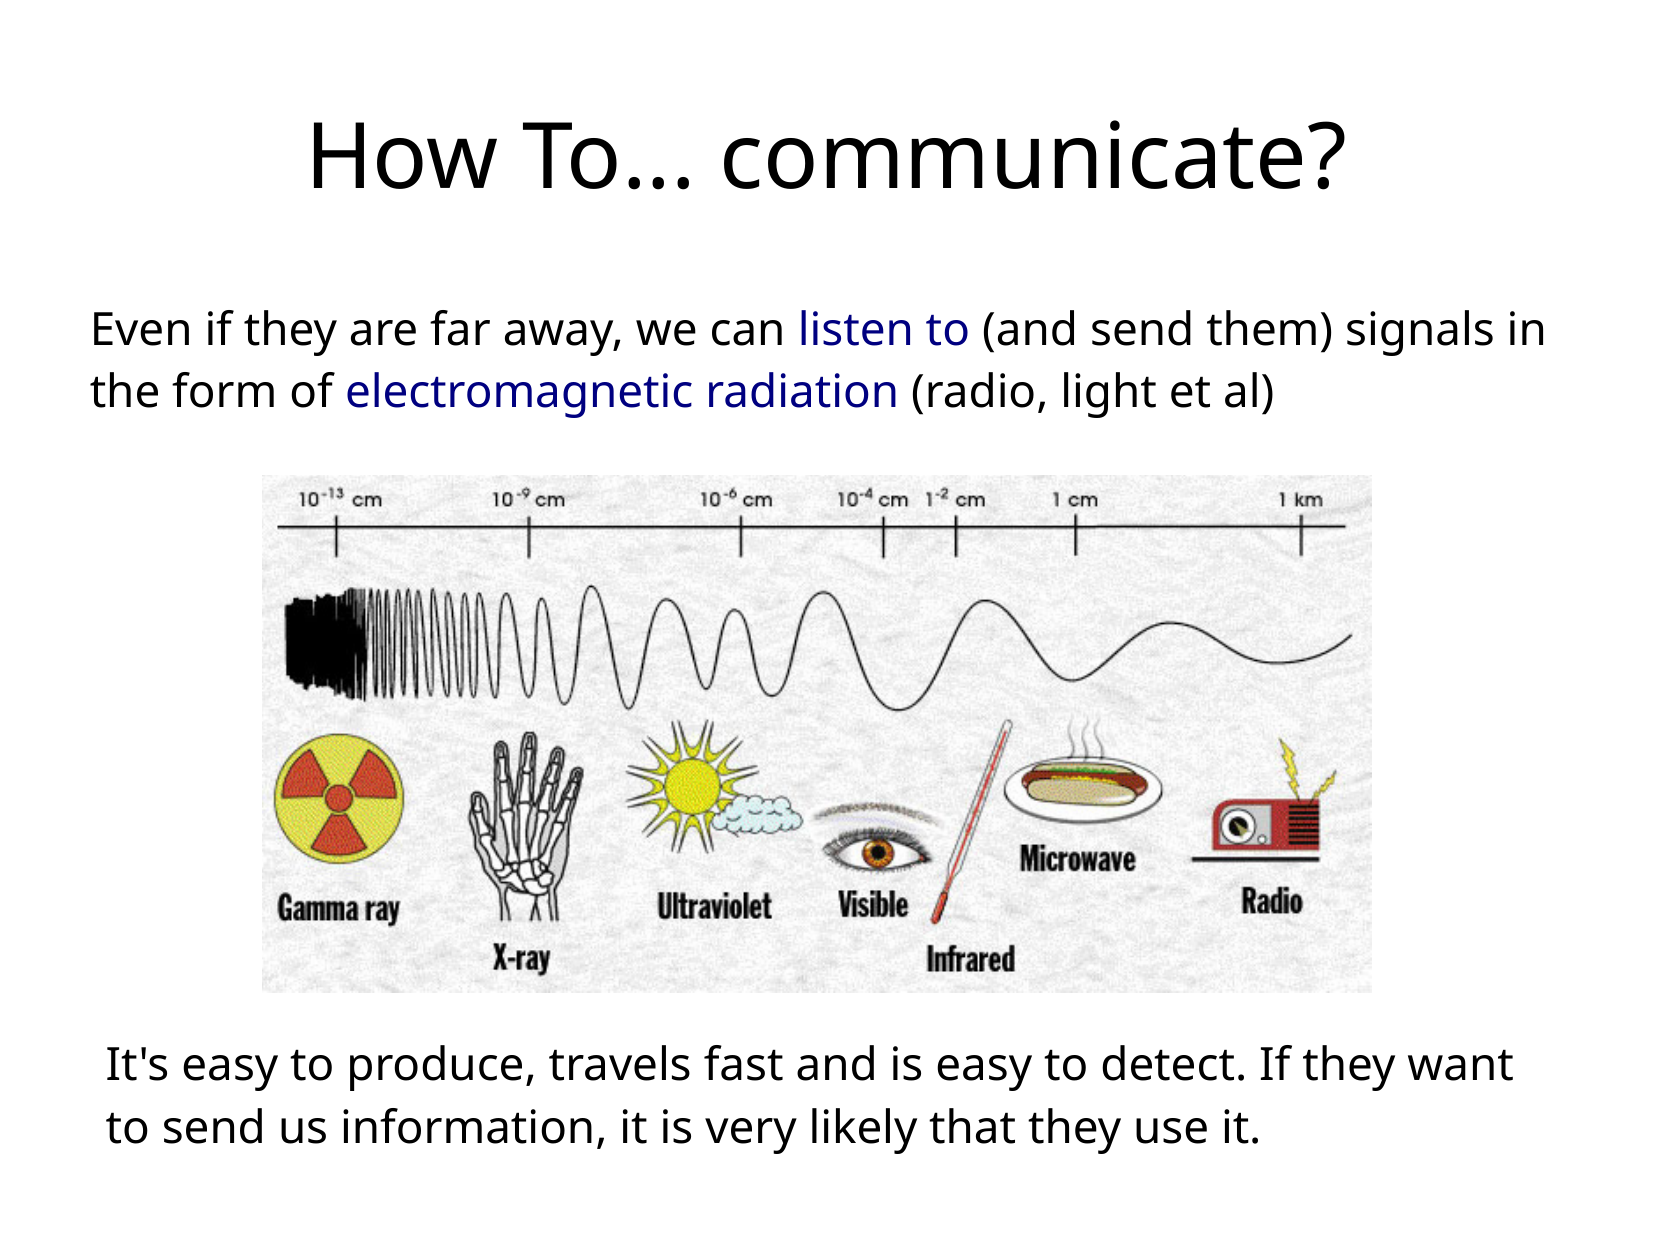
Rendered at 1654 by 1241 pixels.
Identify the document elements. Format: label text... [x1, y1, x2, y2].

picture [262, 475, 1372, 993]
text_box Even if they are far away, we can listen to (and send them) signals in the form of electromagnetic radiation (radio, light et al) [74, 288, 1575, 451]
text_box It's easy to produce, travels fast and is easy to detect. If they want to send us information, it is very likely that they use it. [90, 1024, 1558, 1183]
title How To... communicate? [82, 49, 1571, 257]
